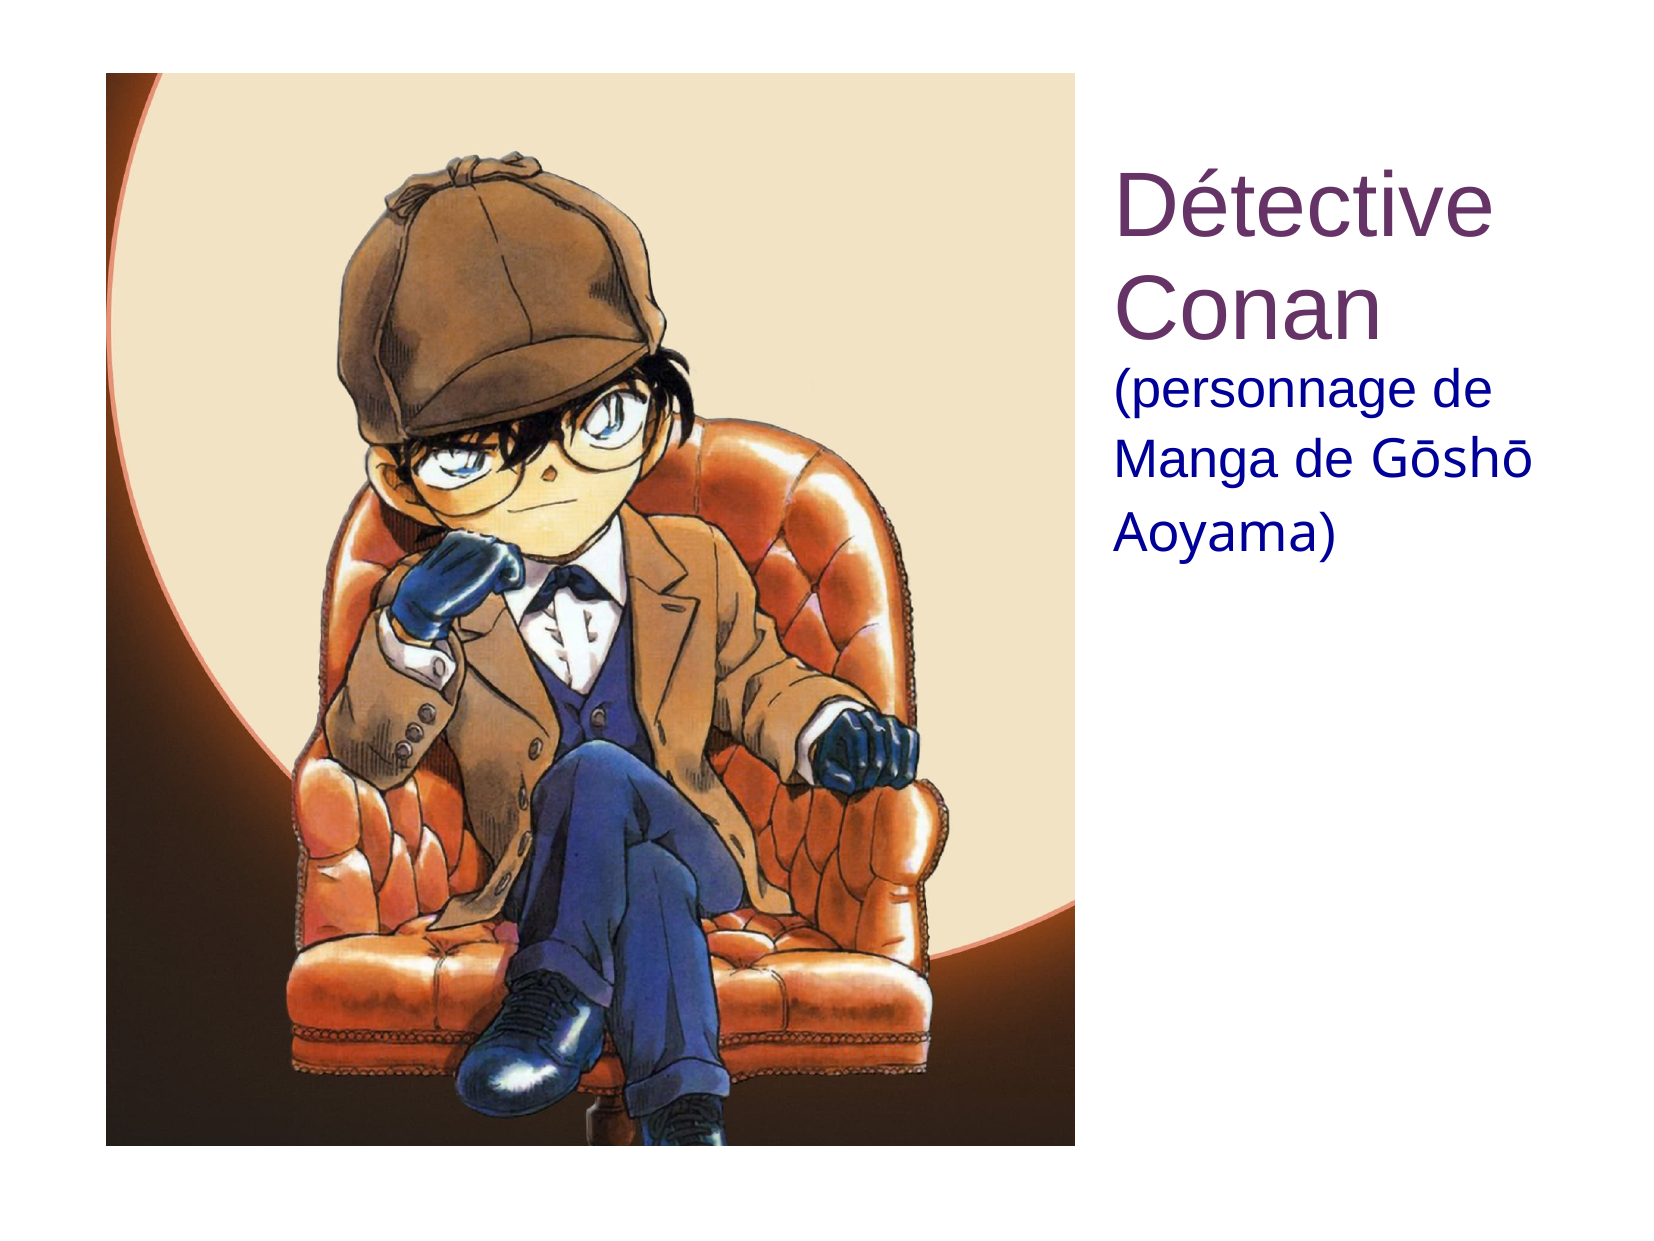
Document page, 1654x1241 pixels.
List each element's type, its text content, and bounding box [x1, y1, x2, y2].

text_box Détective Conan (personnage de Manga de Gōshō Aoyama) [1098, 146, 1607, 548]
picture [106, 73, 1075, 1146]
